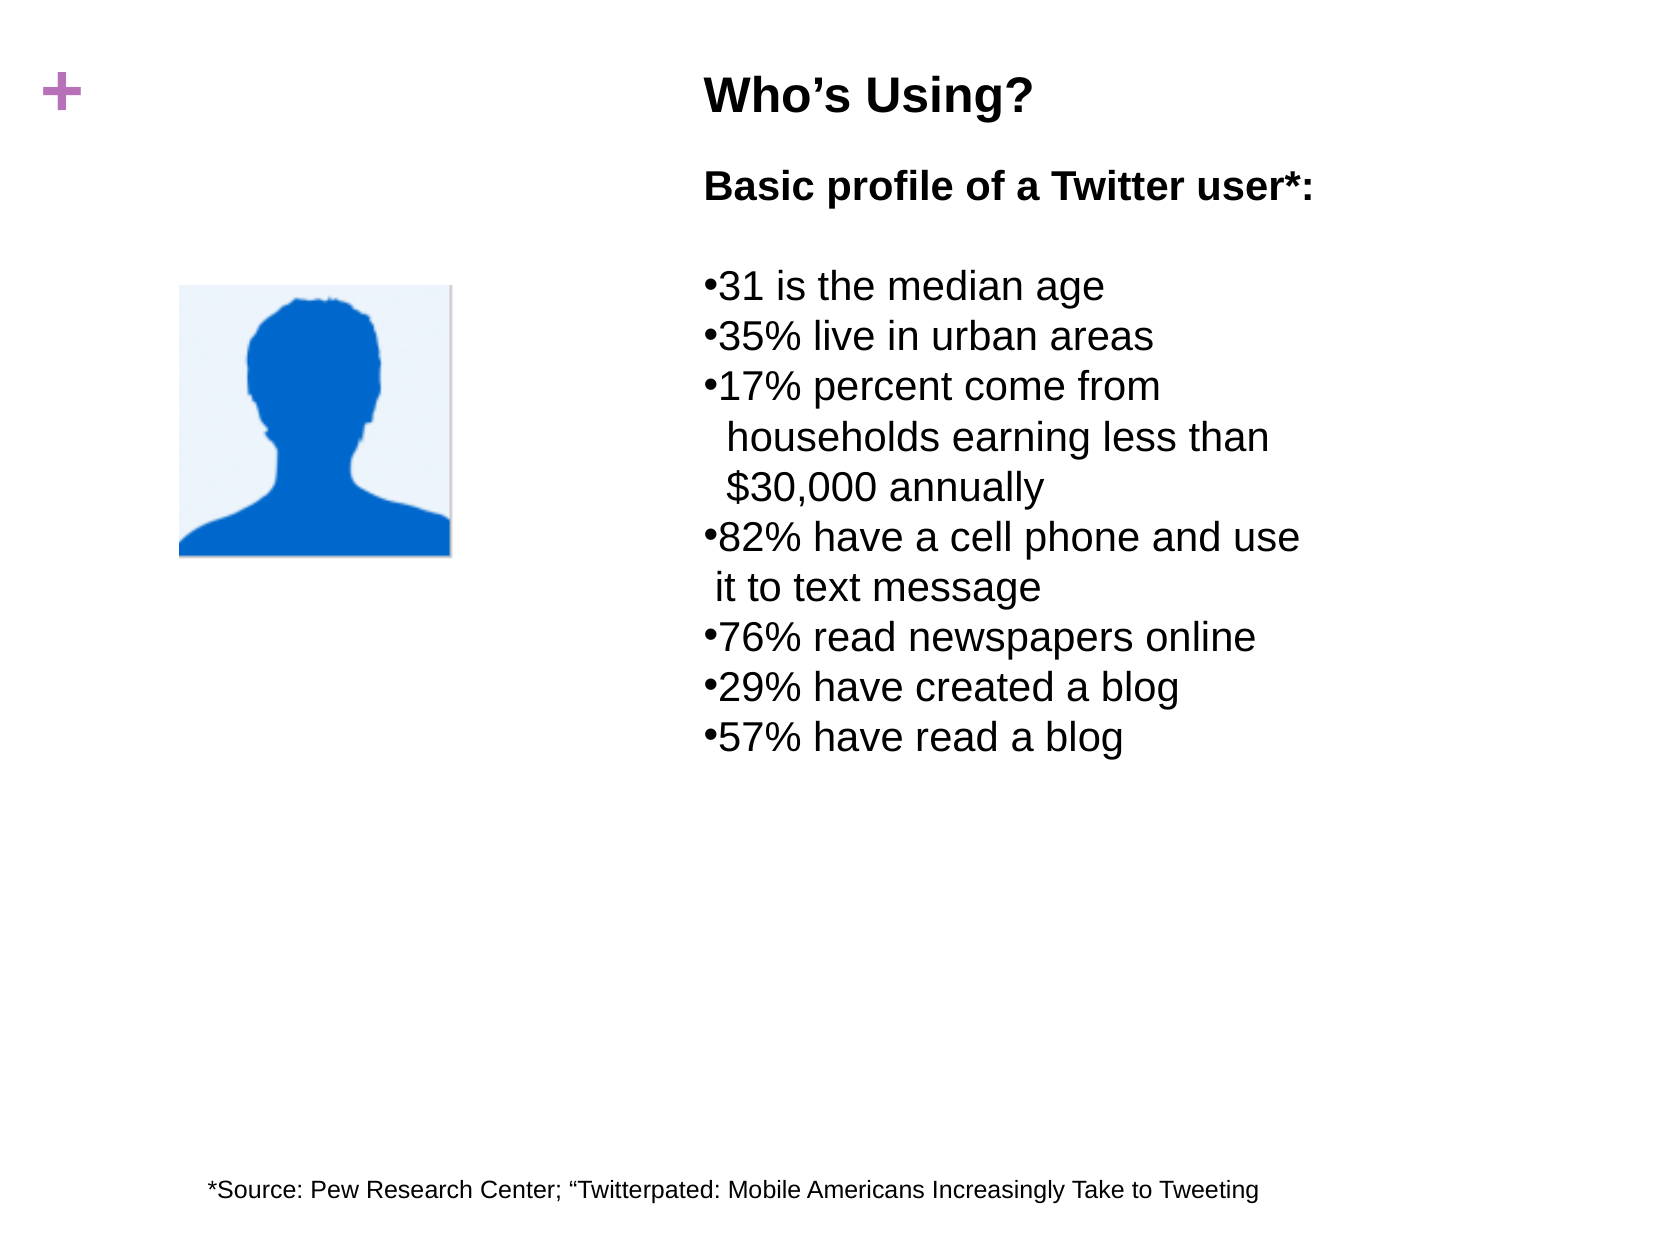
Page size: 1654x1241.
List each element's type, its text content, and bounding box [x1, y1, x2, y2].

text_box Basic profile of a Twitter user*: 31 is the median age 35% live in urban areas 17% percent come from households earning less than $30,000 annually 82% have a cell phone and use it to text message 76% read newspapers online 29% have created a blog 57% have read a blog [688, 151, 1461, 867]
text_box *Source: Pew Research Center; “Twitterpated: Mobile Americans Increasingly Take to Tweeting [192, 1165, 1502, 1211]
picture [179, 285, 455, 561]
text_box Who’s Using? [688, 55, 1654, 131]
